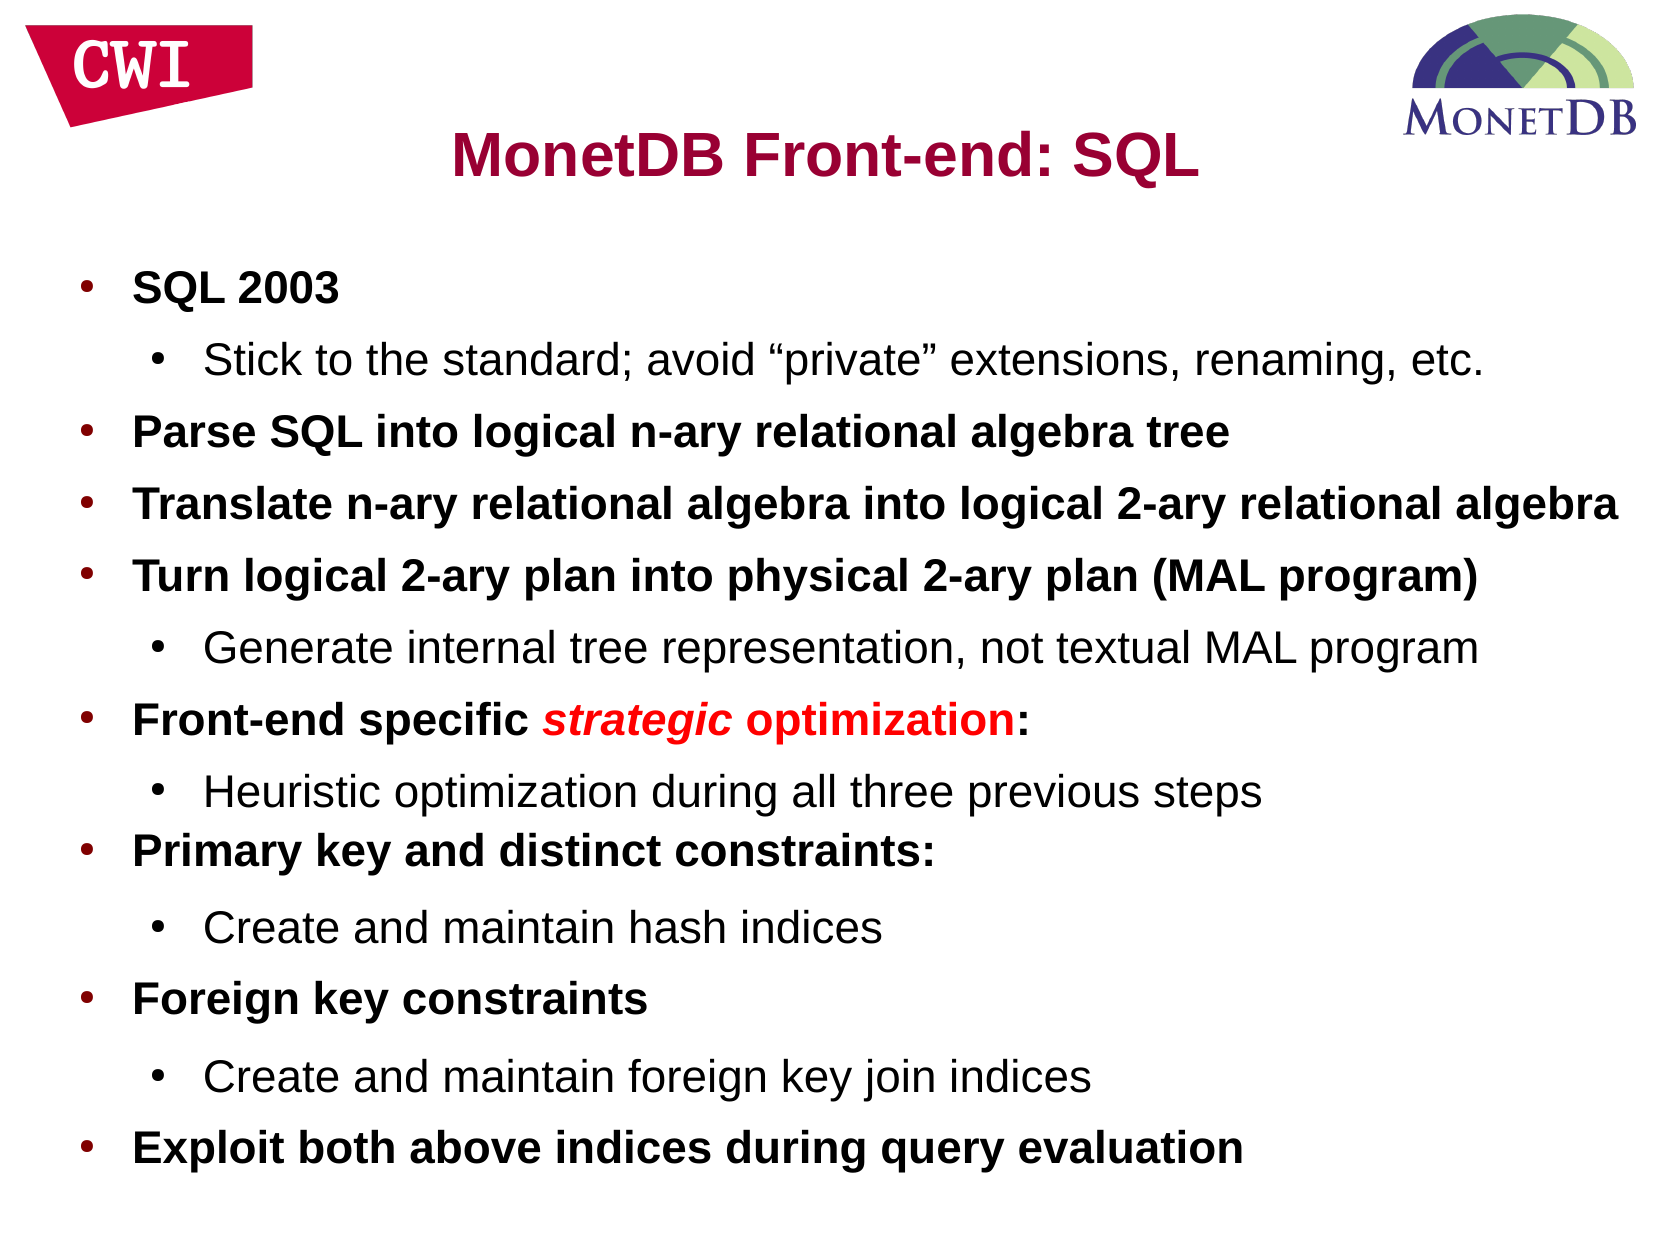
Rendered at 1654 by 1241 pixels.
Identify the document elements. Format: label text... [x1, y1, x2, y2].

picture [0, 0, 278, 105]
picture [1403, 14, 1636, 105]
text_box MonetDB Front-end: SQL [0, 105, 1654, 210]
list SQL 2003 Stick to the standard; avoid “private” extensions, renaming, etc. Parse SQL into logical n-ary relational algebra tree Translate n-ary relational algebra into logical 2-ary relational algebra Turn logical 2-ary plan into physical 2-ary plan (MAL program) Generate internal tree representation, not textual MAL program Front-end specific strategic optimization: Heuristic optimization during all three previous steps Primary key and distinct constraints: Create and maintain hash indices Foreign key constraints Create and maintain foreign key join indices Exploit both above indices during query evaluation [46, 258, 1654, 1184]
